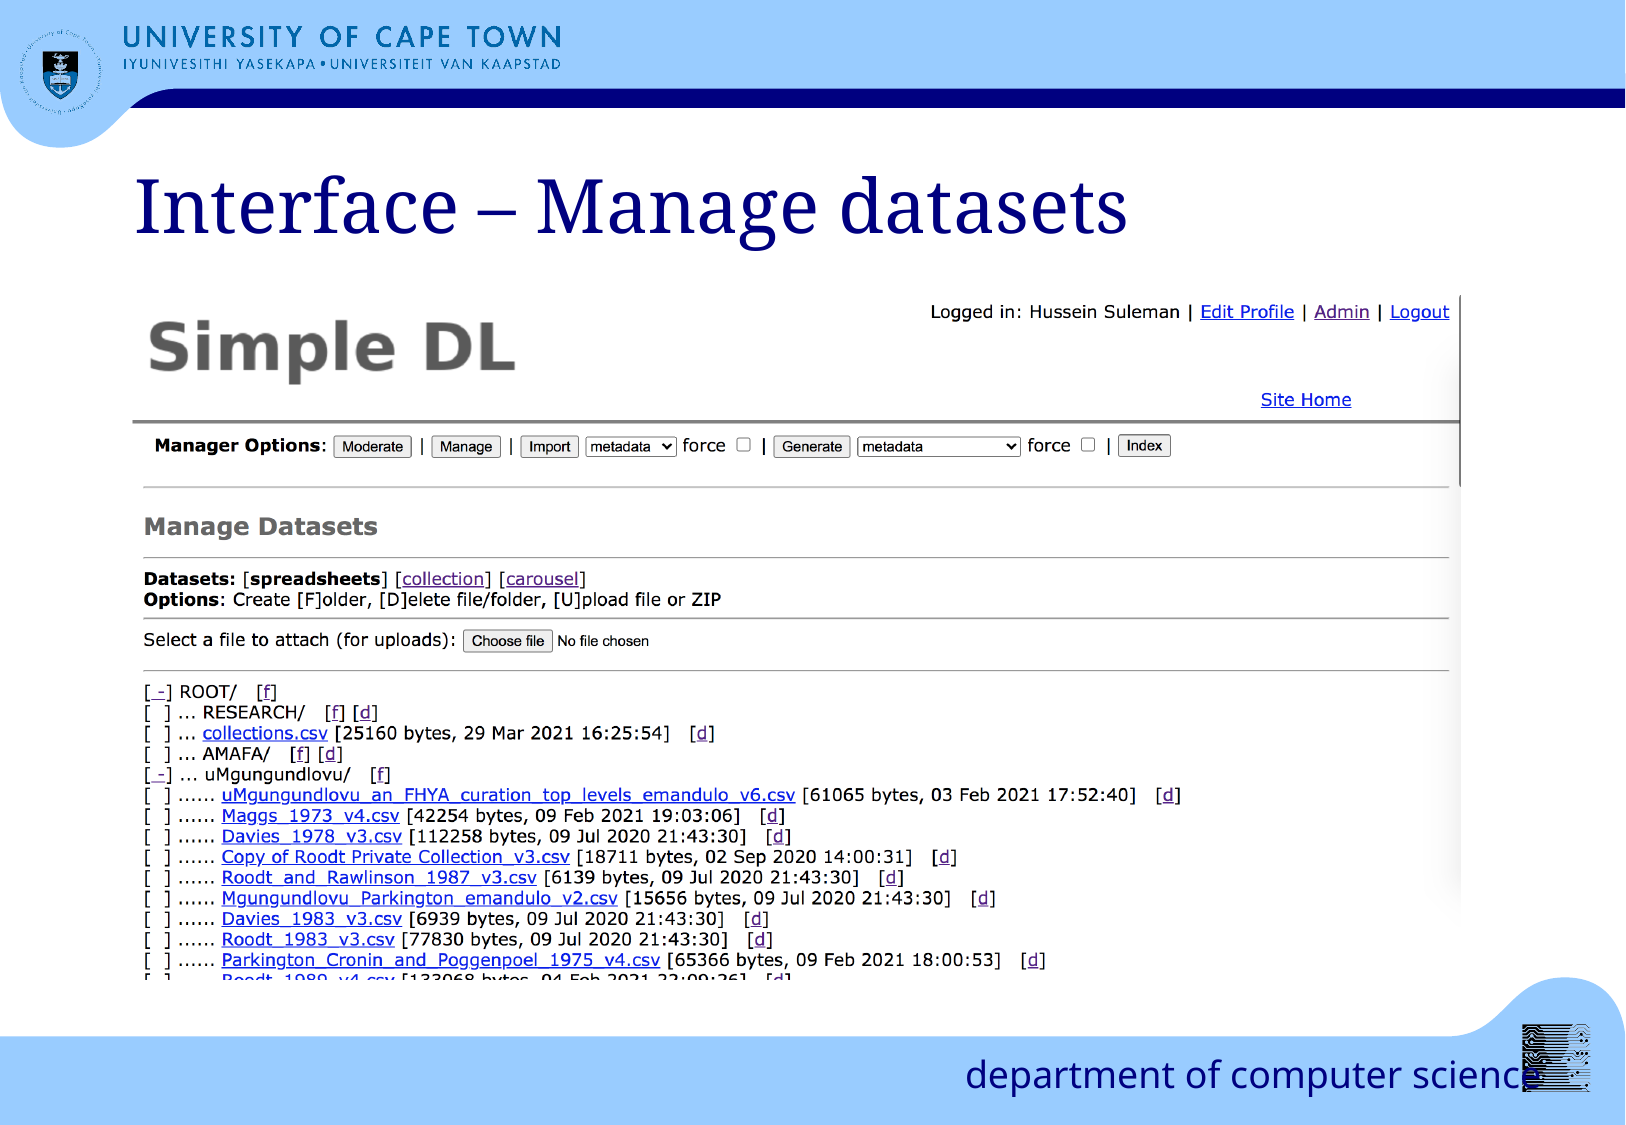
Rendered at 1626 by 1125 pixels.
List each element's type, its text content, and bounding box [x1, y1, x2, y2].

picture [129, 295, 1461, 981]
title Interface – Manage datasets [134, 140, 1571, 268]
picture [0, 18, 114, 126]
picture [120, 23, 563, 71]
picture [1522, 1024, 1591, 1092]
picture [1526, 1070, 1536, 1076]
